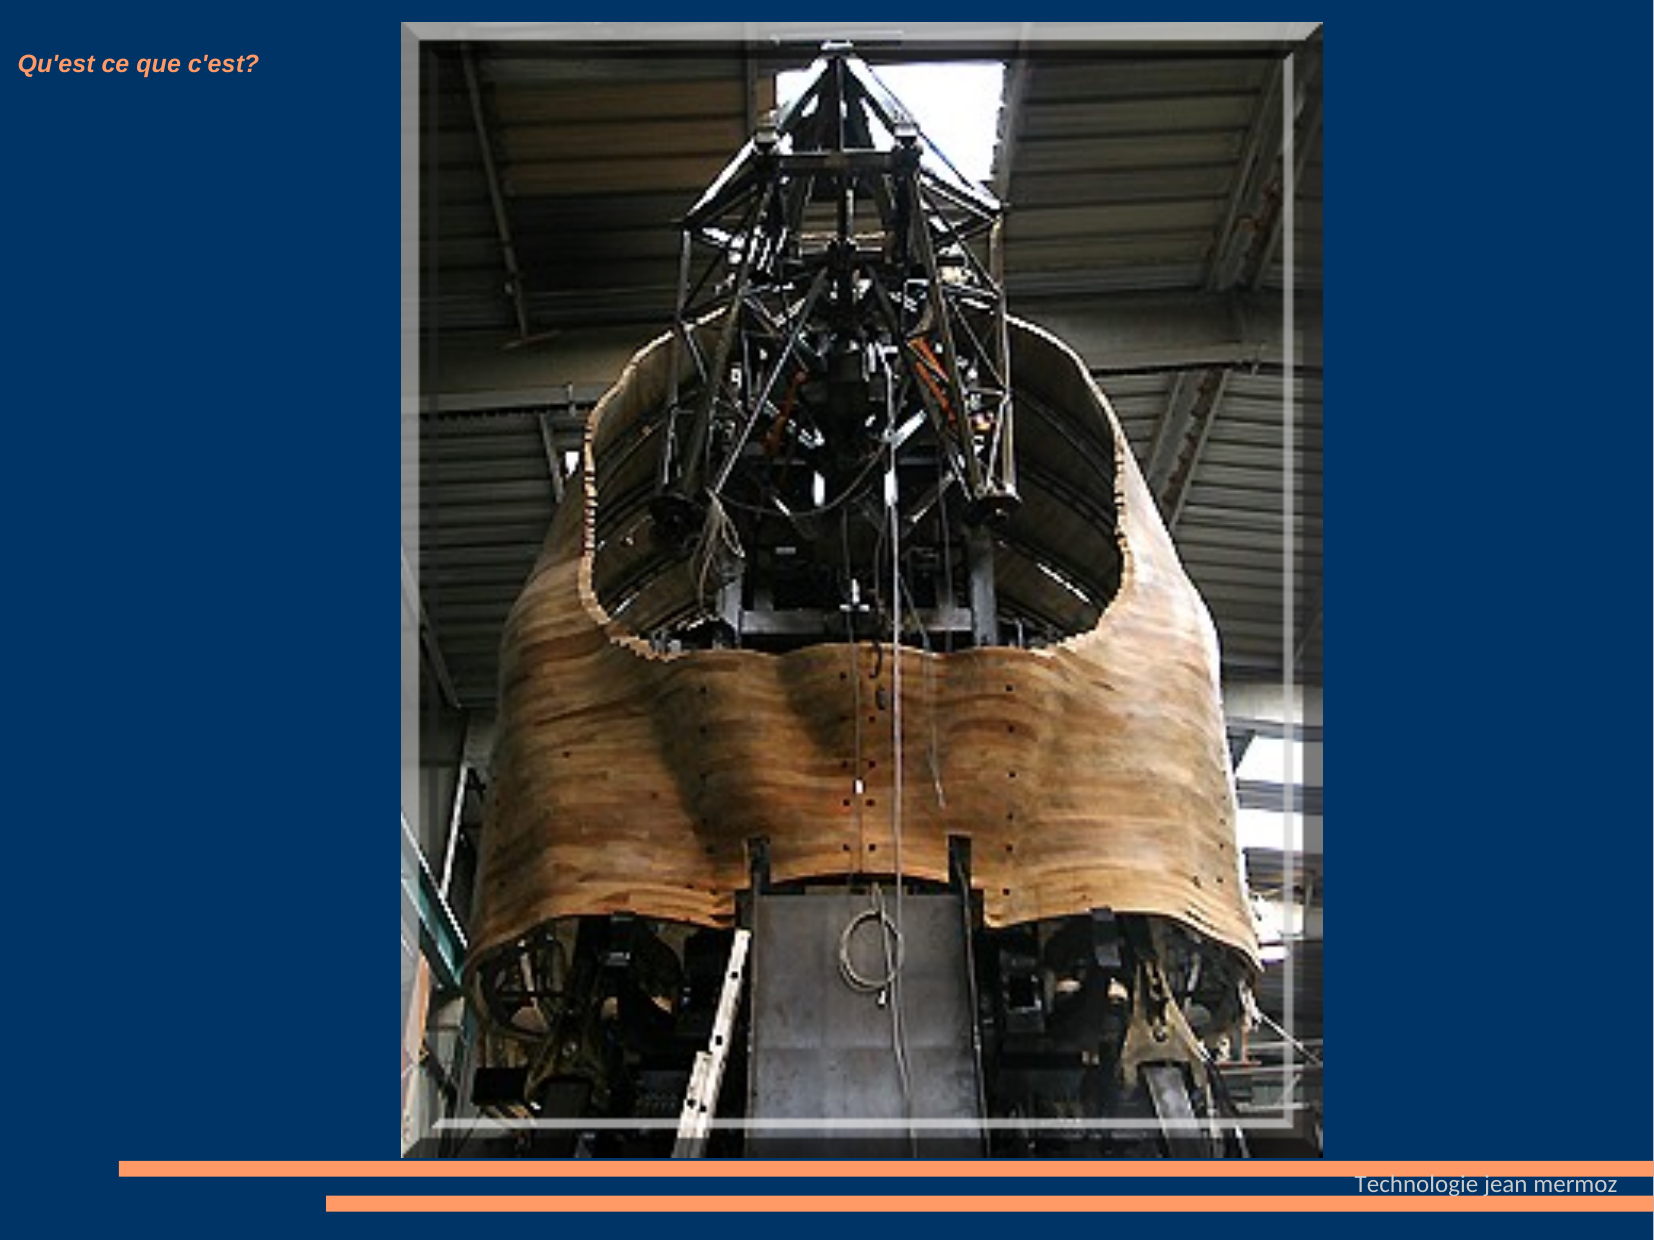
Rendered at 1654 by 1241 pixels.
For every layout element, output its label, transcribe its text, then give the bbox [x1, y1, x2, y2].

title Qu'est ce que c'est? [17, 20, 296, 107]
subtitle Technologie jean mermoz [1346, 1159, 1627, 1241]
picture [401, 22, 1323, 1158]
